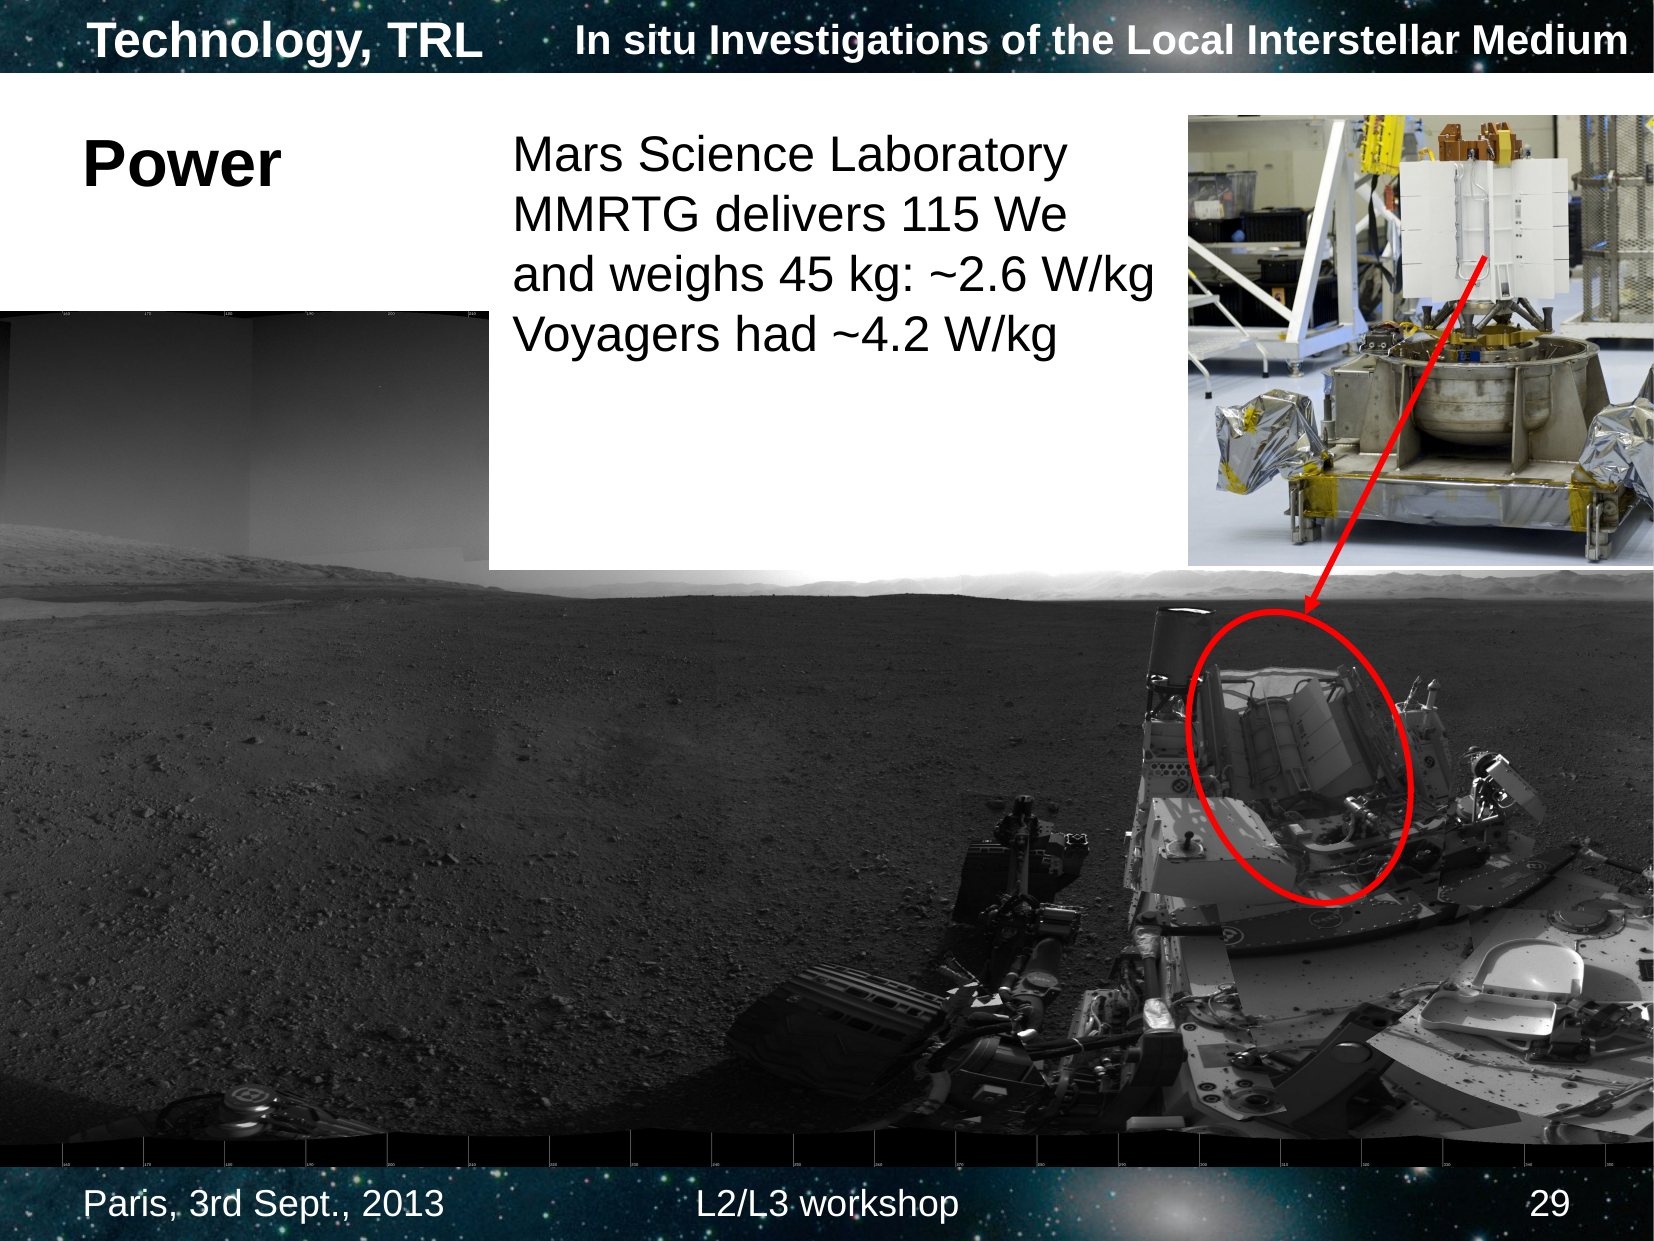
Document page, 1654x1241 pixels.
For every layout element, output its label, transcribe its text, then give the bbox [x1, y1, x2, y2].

picture [416, 0, 1654, 73]
picture [0, 311, 1654, 1241]
text_box Mars Science Laboratory MMRTG delivers 115 We and weighs 45 kg: ~2.6 W/kg Voyagers had ~4.2 W/kg [497, 114, 1192, 353]
picture [0, 0, 248, 73]
text_box [1332, 566, 1654, 570]
picture [428, 1193, 438, 1201]
text_box Technology, TRL [71, 0, 499, 71]
picture [1188, 115, 1654, 566]
picture [1192, 615, 1407, 899]
text_box Power [82, 120, 497, 311]
picture [438, 1212, 443, 1222]
text_box [489, 290, 1325, 570]
